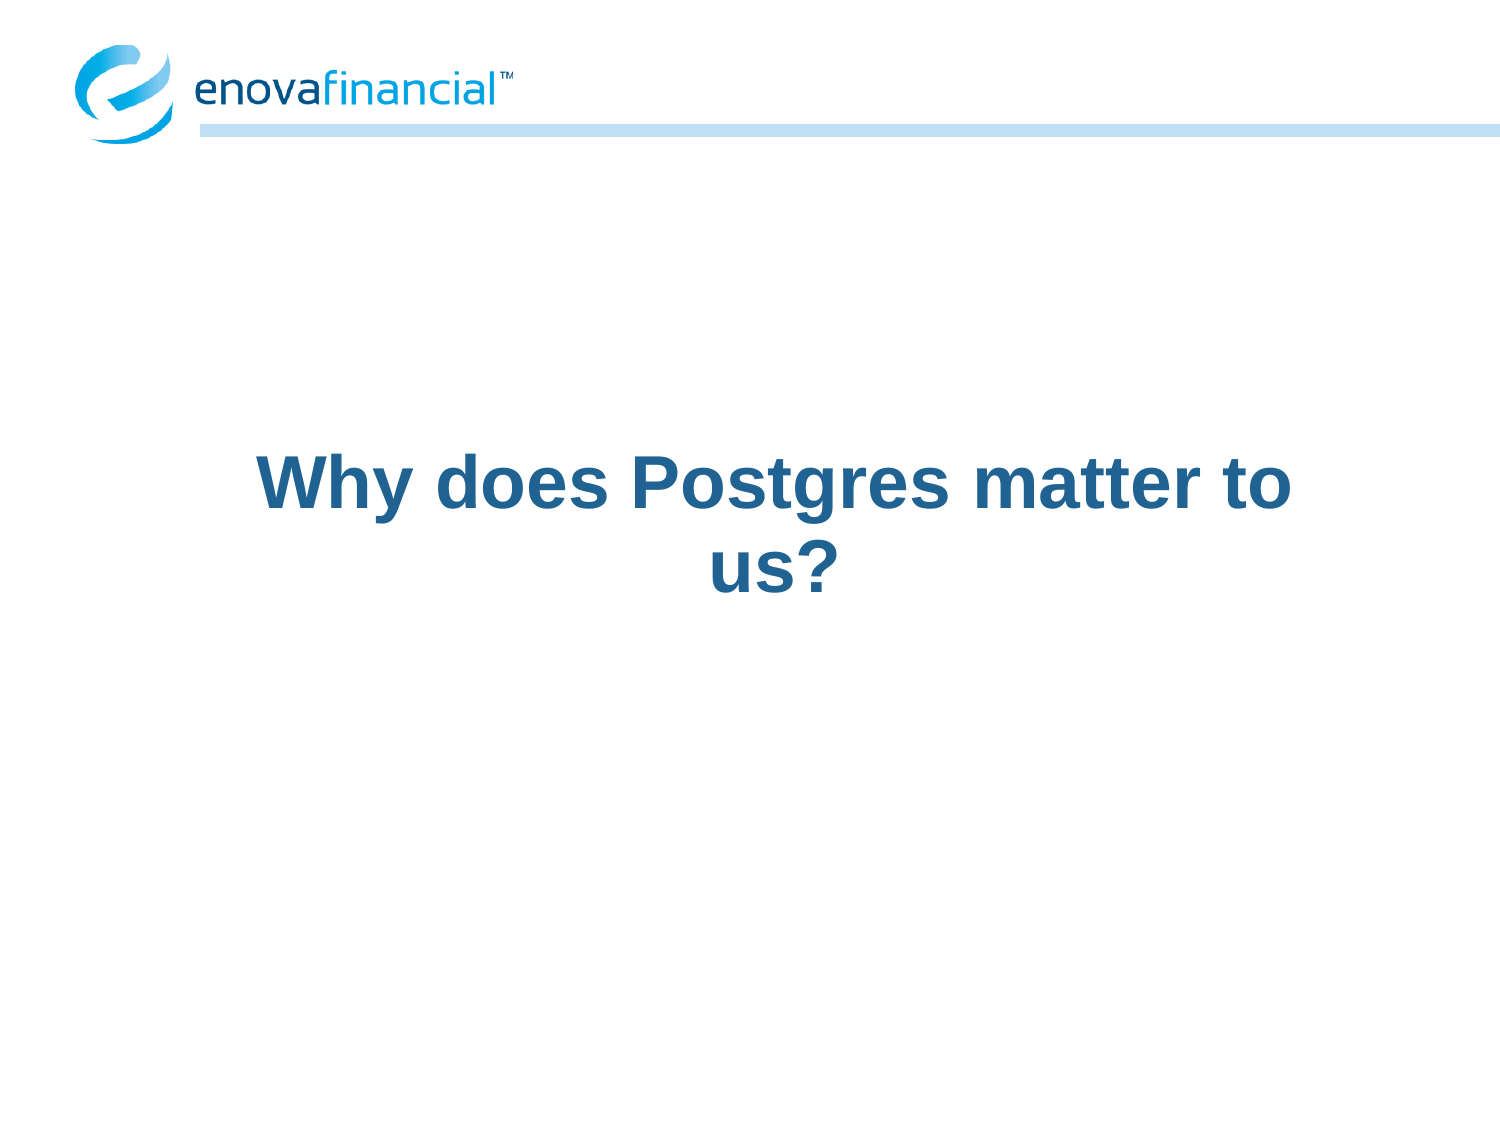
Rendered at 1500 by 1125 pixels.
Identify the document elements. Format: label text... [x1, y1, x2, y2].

picture [75, 45, 1500, 144]
list Why does Postgres matter to us? [187, 224, 1363, 826]
